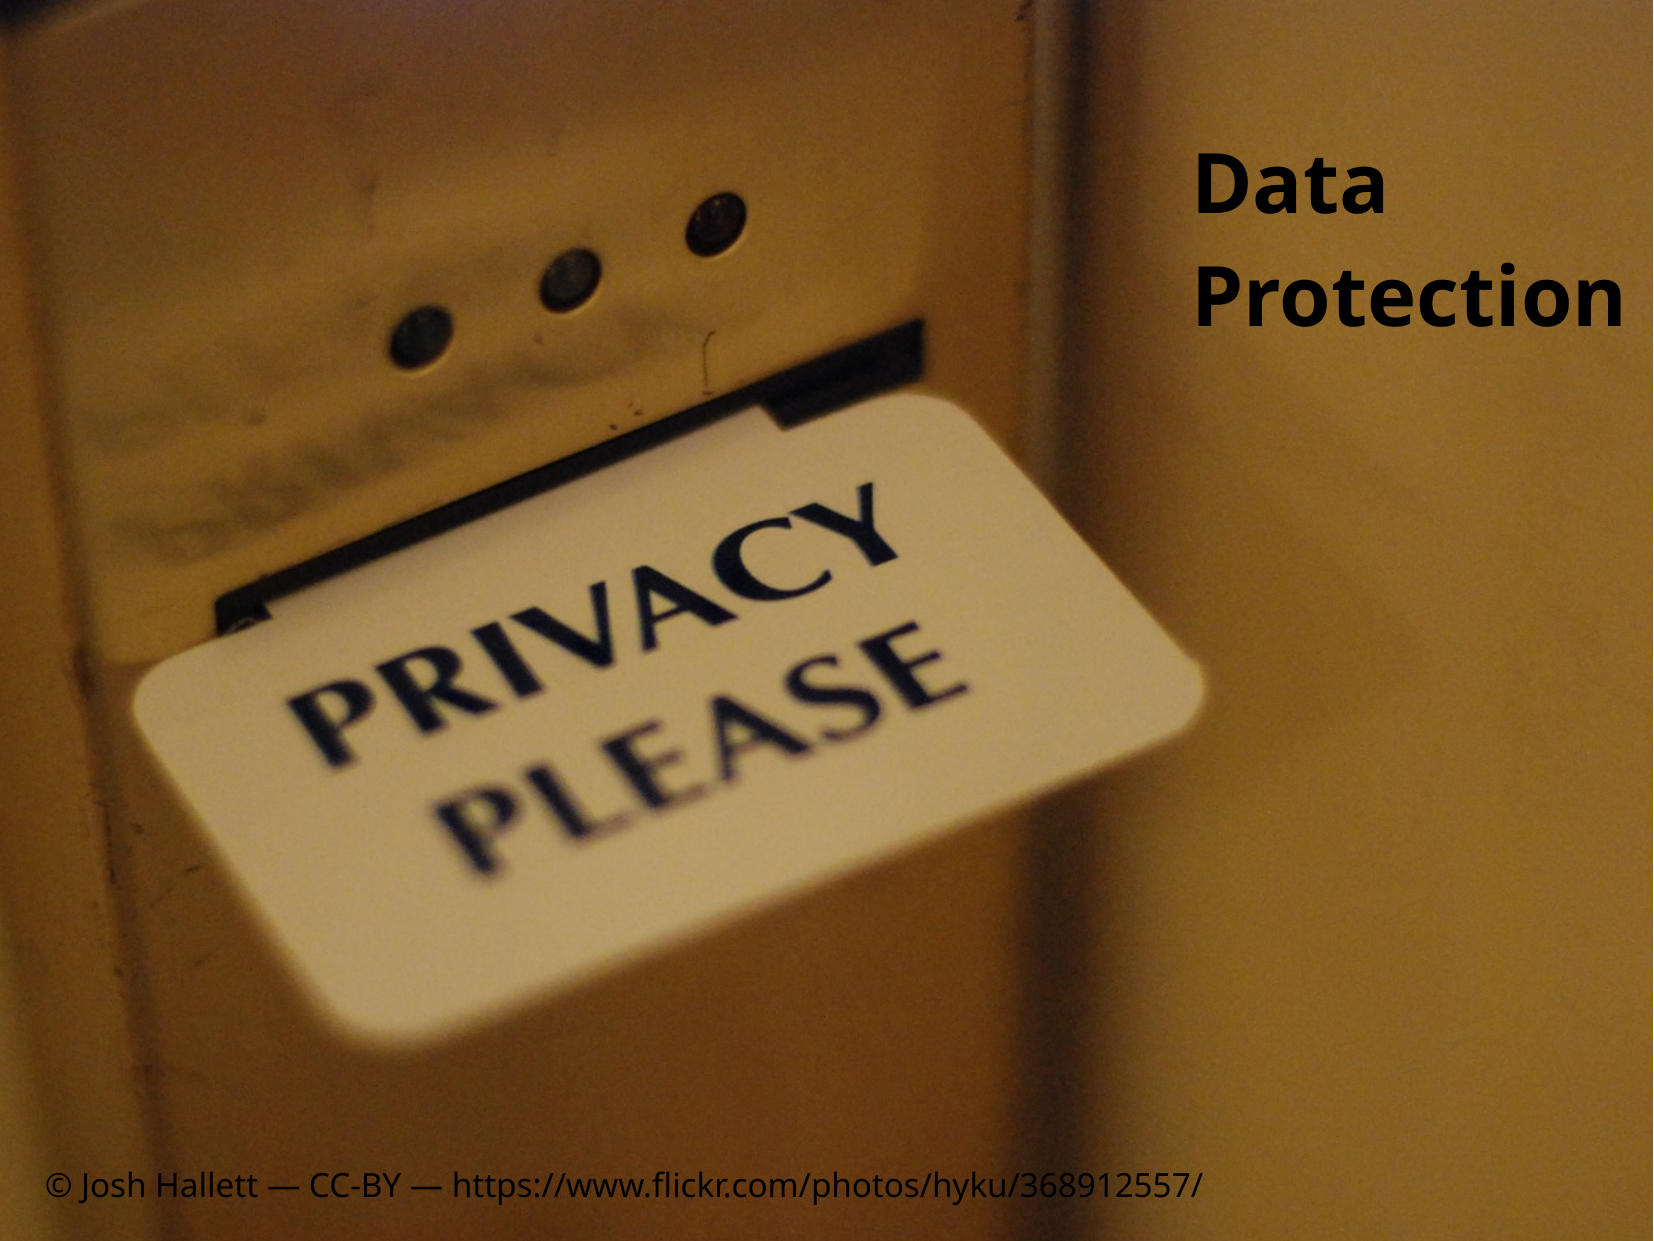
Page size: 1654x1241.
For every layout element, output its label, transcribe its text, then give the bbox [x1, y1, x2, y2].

picture [0, 0, 1653, 1241]
text_box Data Protection [1176, 116, 1653, 319]
text_box © Josh Hallett — CC-BY — https://www.flickr.com/photos/hyku/368912557/ [30, 1155, 1203, 1208]
